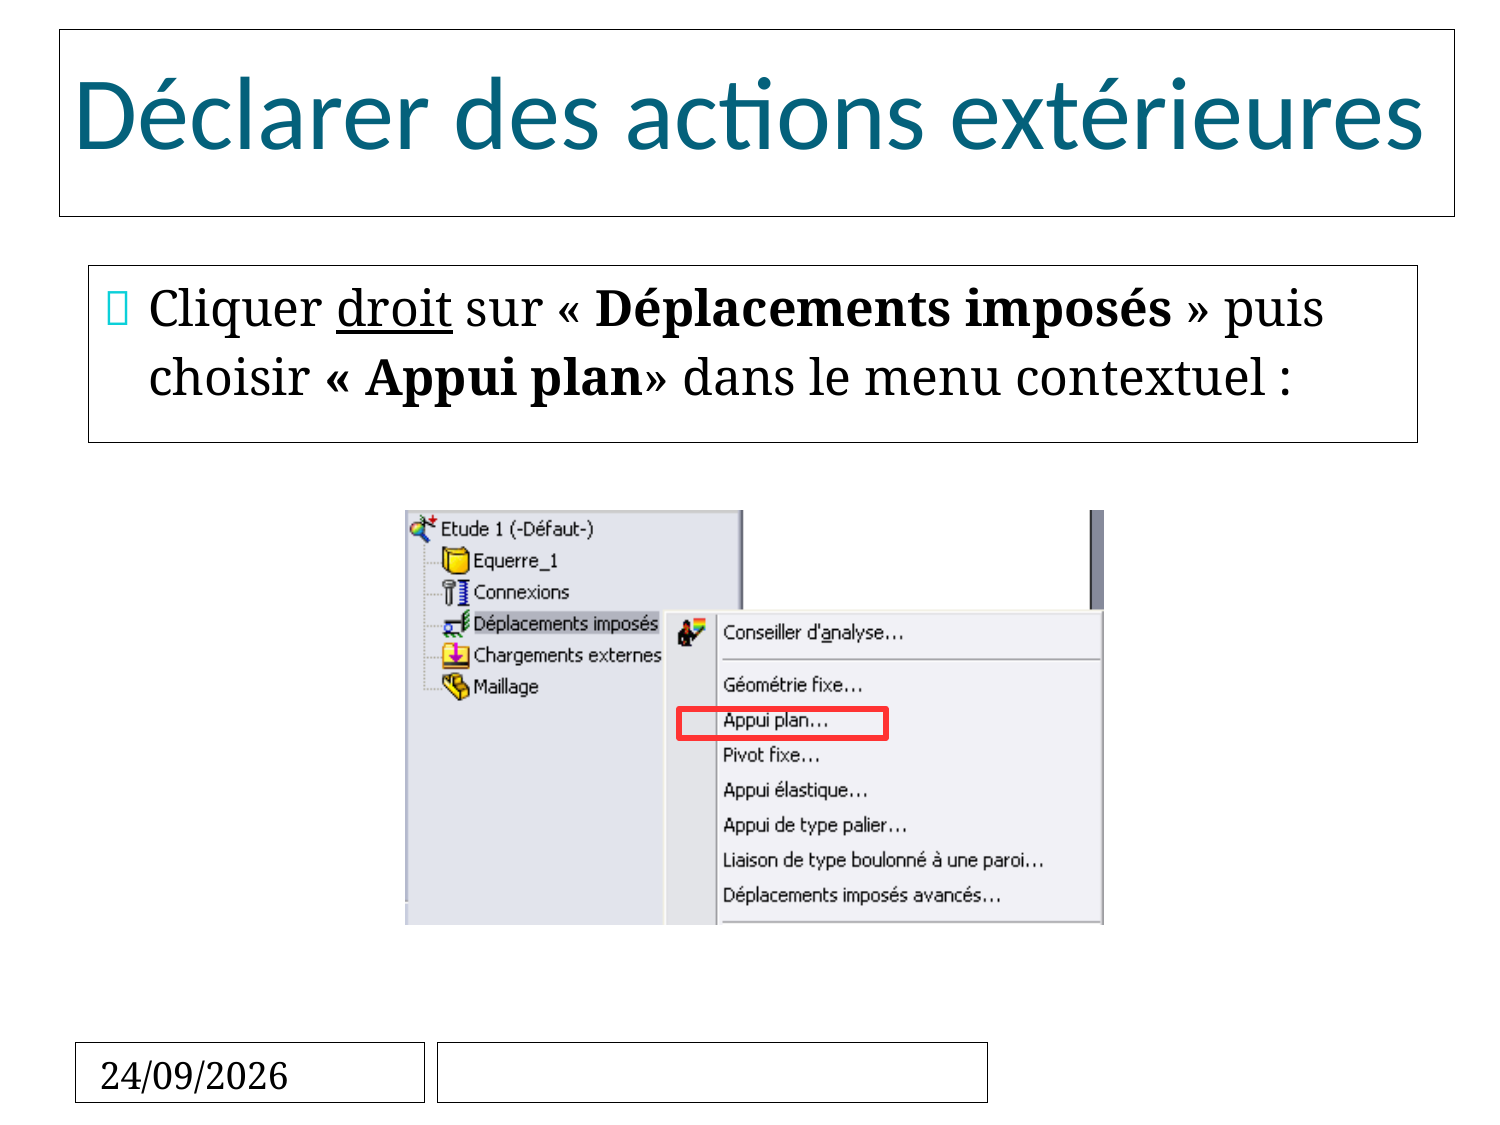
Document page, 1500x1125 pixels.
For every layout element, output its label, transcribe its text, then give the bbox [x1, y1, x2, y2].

picture [405, 510, 1104, 925]
title Déclarer des actions extérieures [59, 29, 1455, 217]
list Cliquer droit sur « Déplacements imposés » puis choisir « Appui plan» dans le menu contextuel : [88, 265, 1418, 443]
